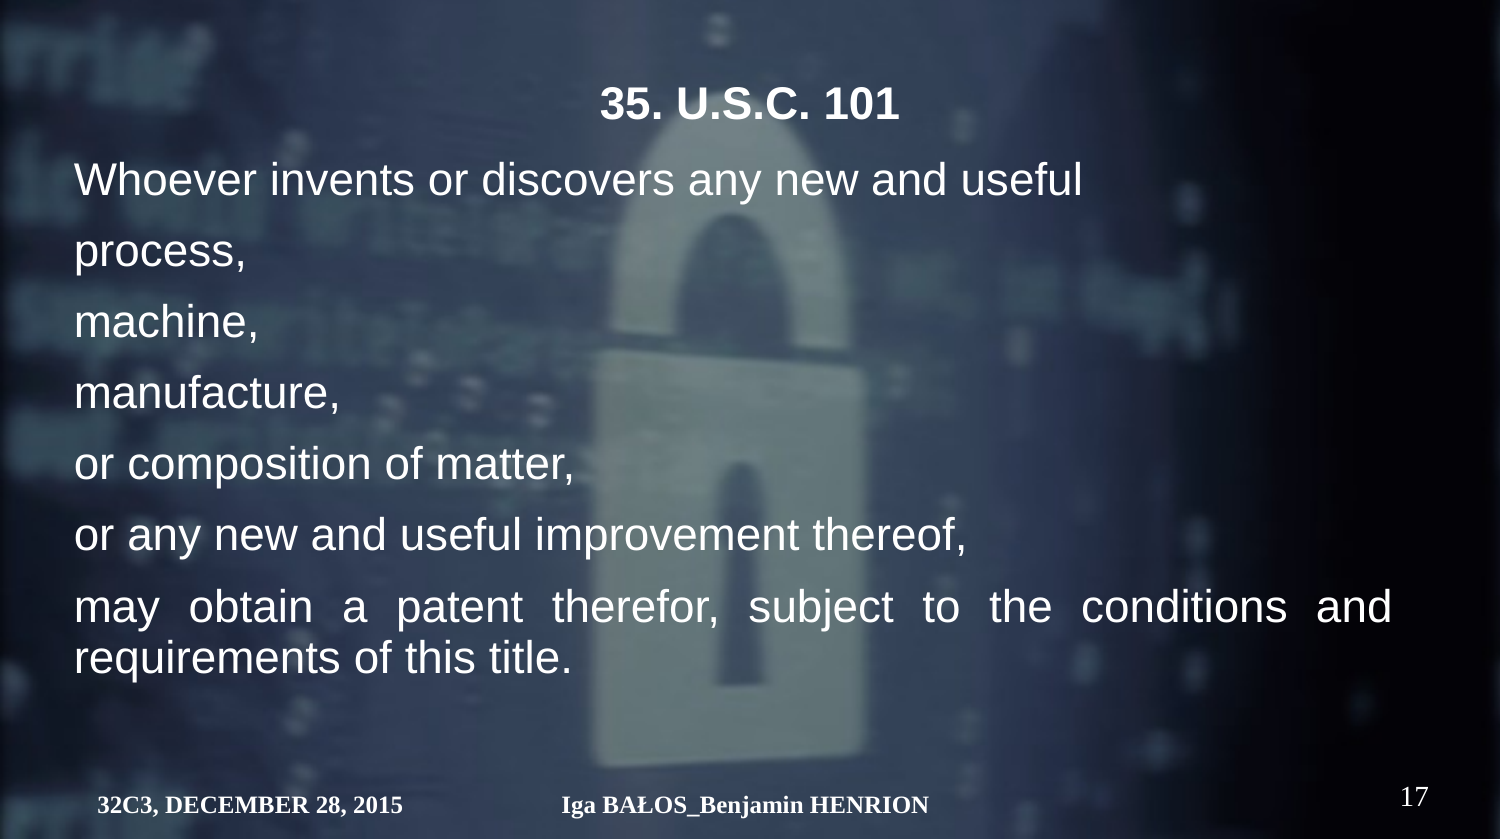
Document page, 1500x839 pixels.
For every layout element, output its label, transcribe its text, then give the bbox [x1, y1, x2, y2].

list Whoever invents or discovers any new and useful process, machine, manufacture, or composition of matter, or any new and useful improvement thereof, may obtain a patent therefor, subject to the conditions and requirements of this title. [73, 153, 1394, 839]
picture [0, 0, 1500, 839]
title 35. U.S.C. 101 [74, 33, 1425, 174]
